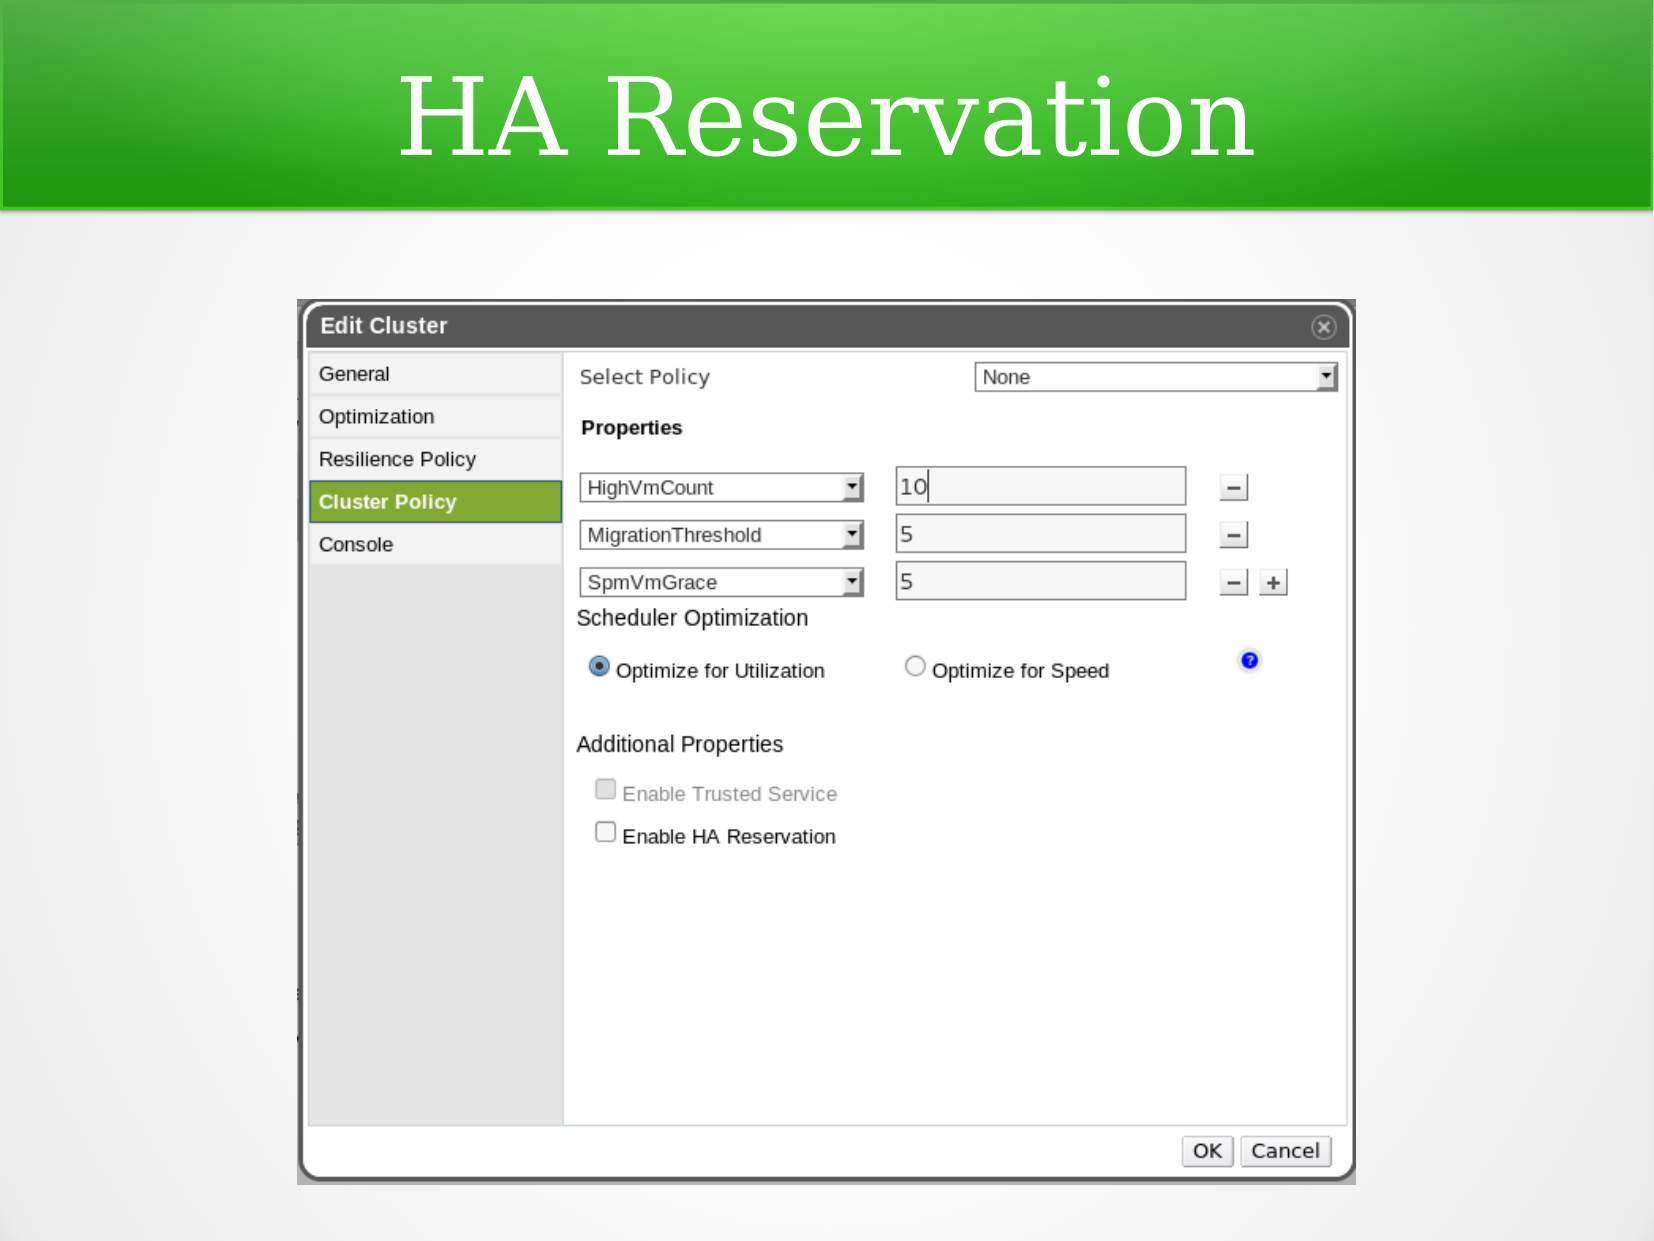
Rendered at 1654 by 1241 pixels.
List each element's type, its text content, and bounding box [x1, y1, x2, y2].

picture [297, 299, 1356, 1186]
title HA Reservation [82, 47, 1571, 189]
